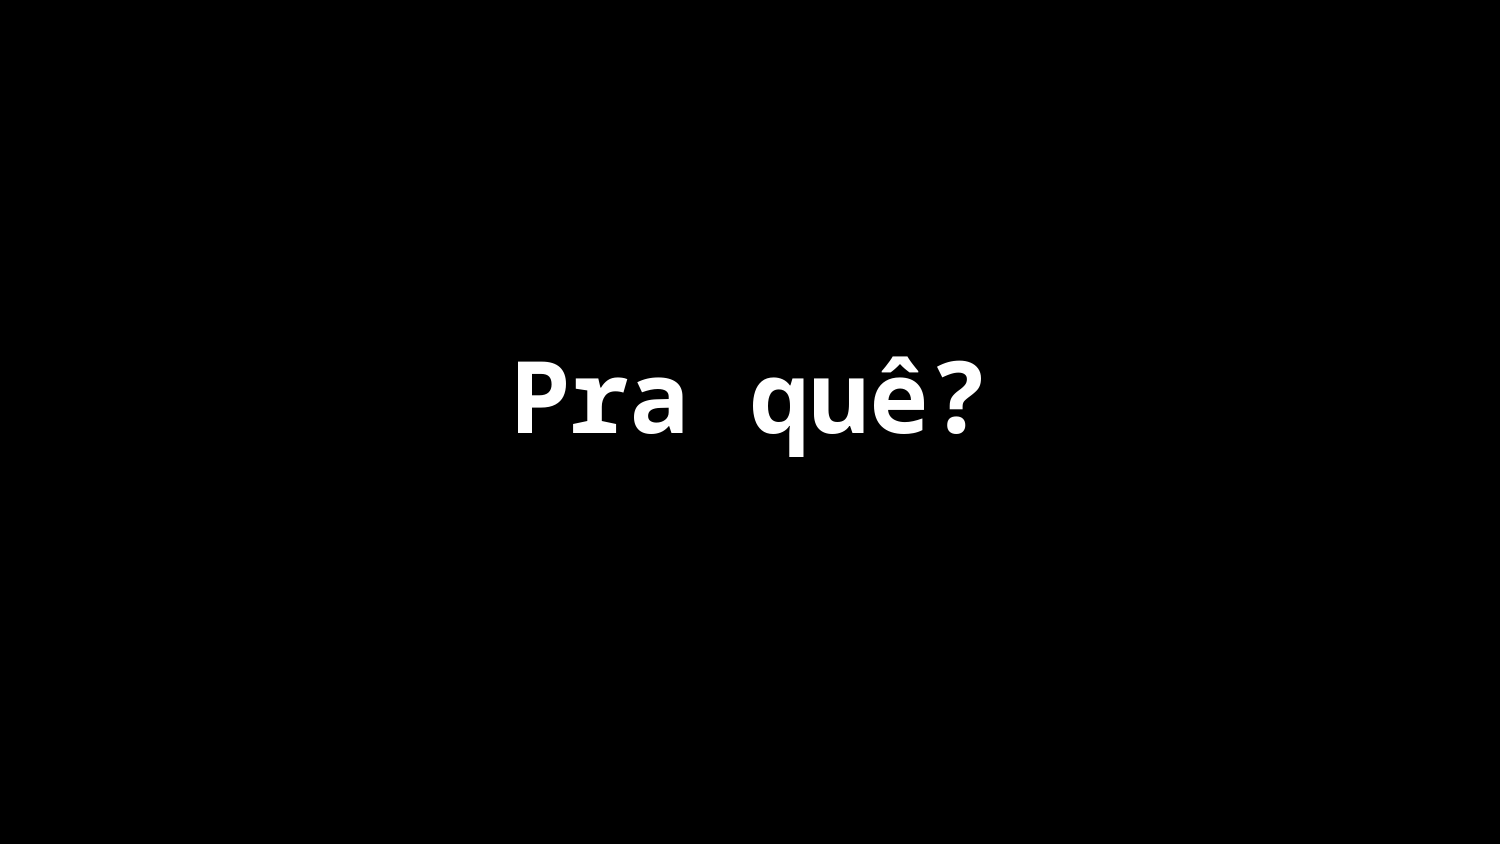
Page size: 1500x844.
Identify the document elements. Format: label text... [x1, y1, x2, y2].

title Pra quê? [51, 374, 1449, 469]
